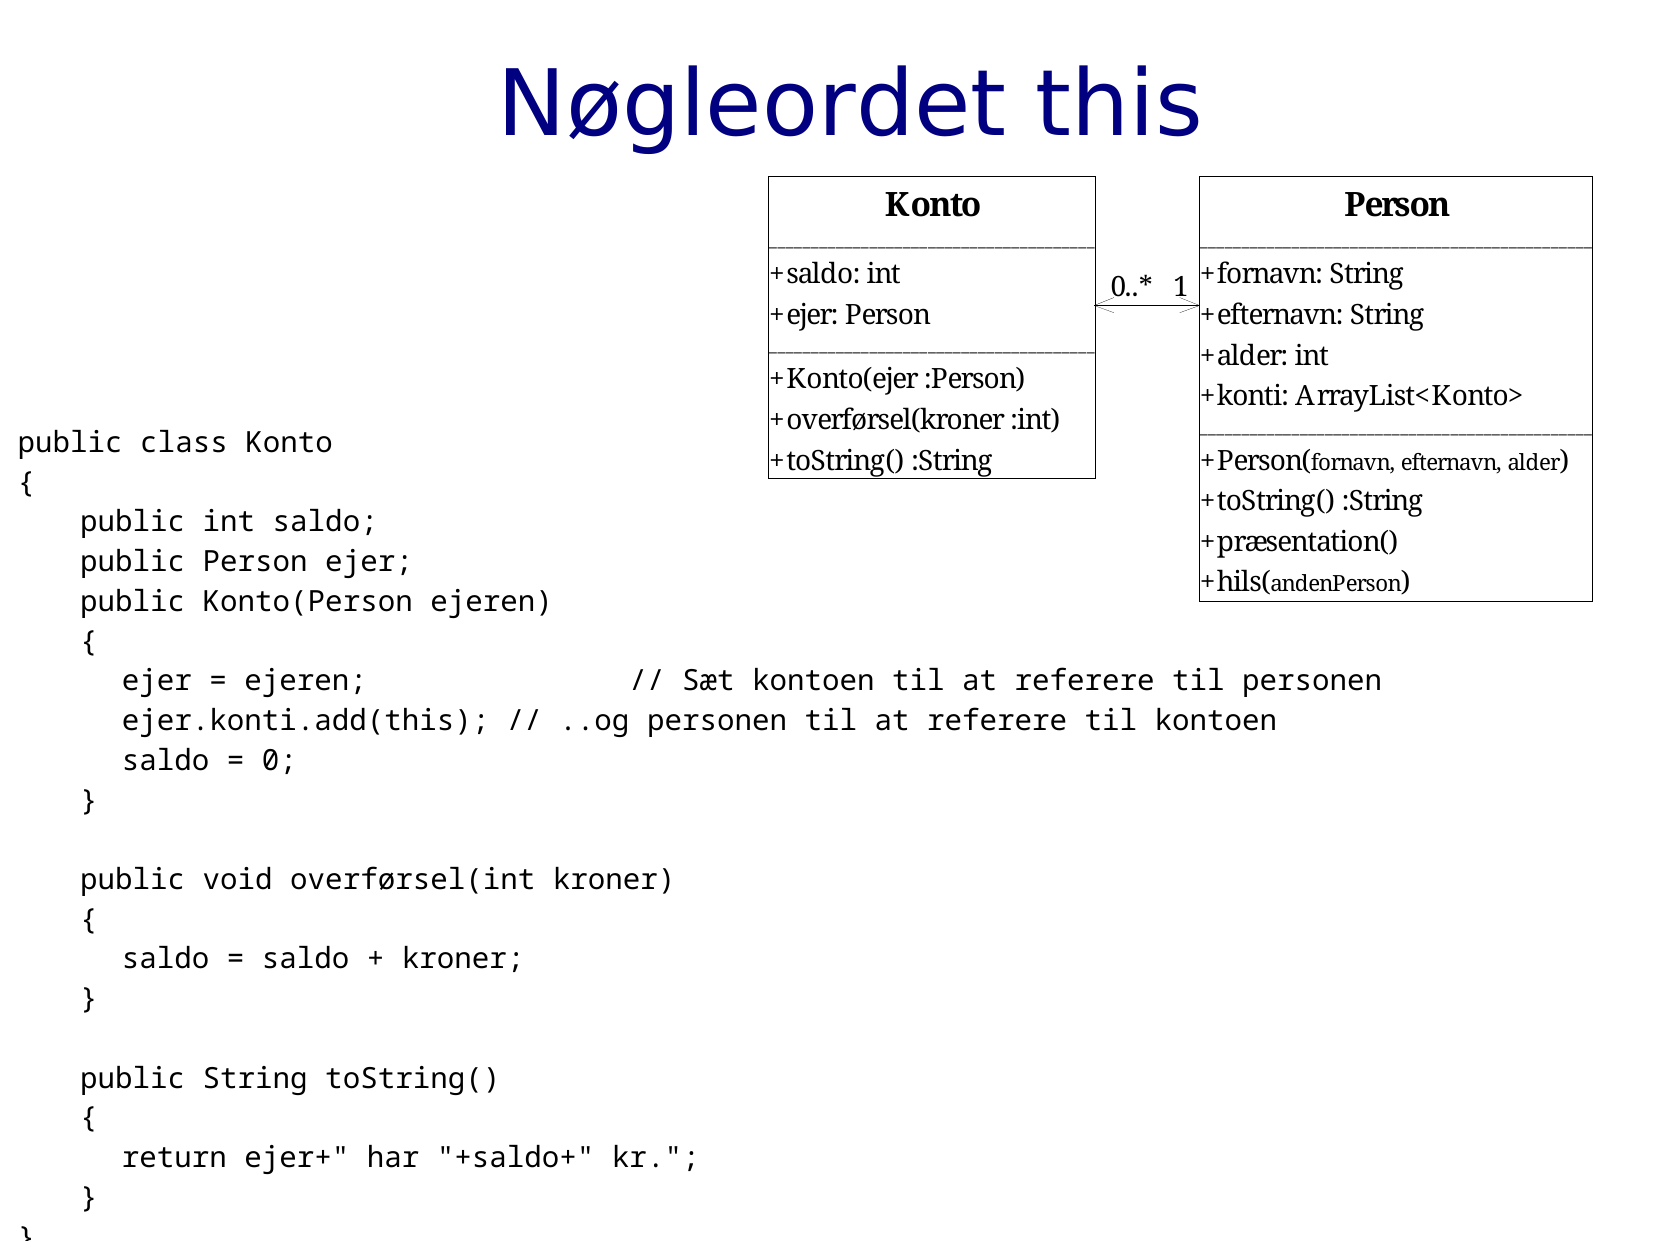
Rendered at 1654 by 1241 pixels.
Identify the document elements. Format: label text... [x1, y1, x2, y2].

chart [744, 156, 1631, 675]
title Nøgleordet this [156, 0, 1534, 208]
text_box public class Konto { public int saldo; public Person ejer; public Konto(Person ejeren) { ejer = ejeren; // Sæt kontoen til at referere til personen ejer.konti.add(this); // ..og personen til at referere til kontoen saldo = 0; } public void overførsel(int kroner) { saldo = saldo + kroner; } public String toString() { return ejer+" har "+saldo+" kr."; } } [11, 415, 1388, 1126]
